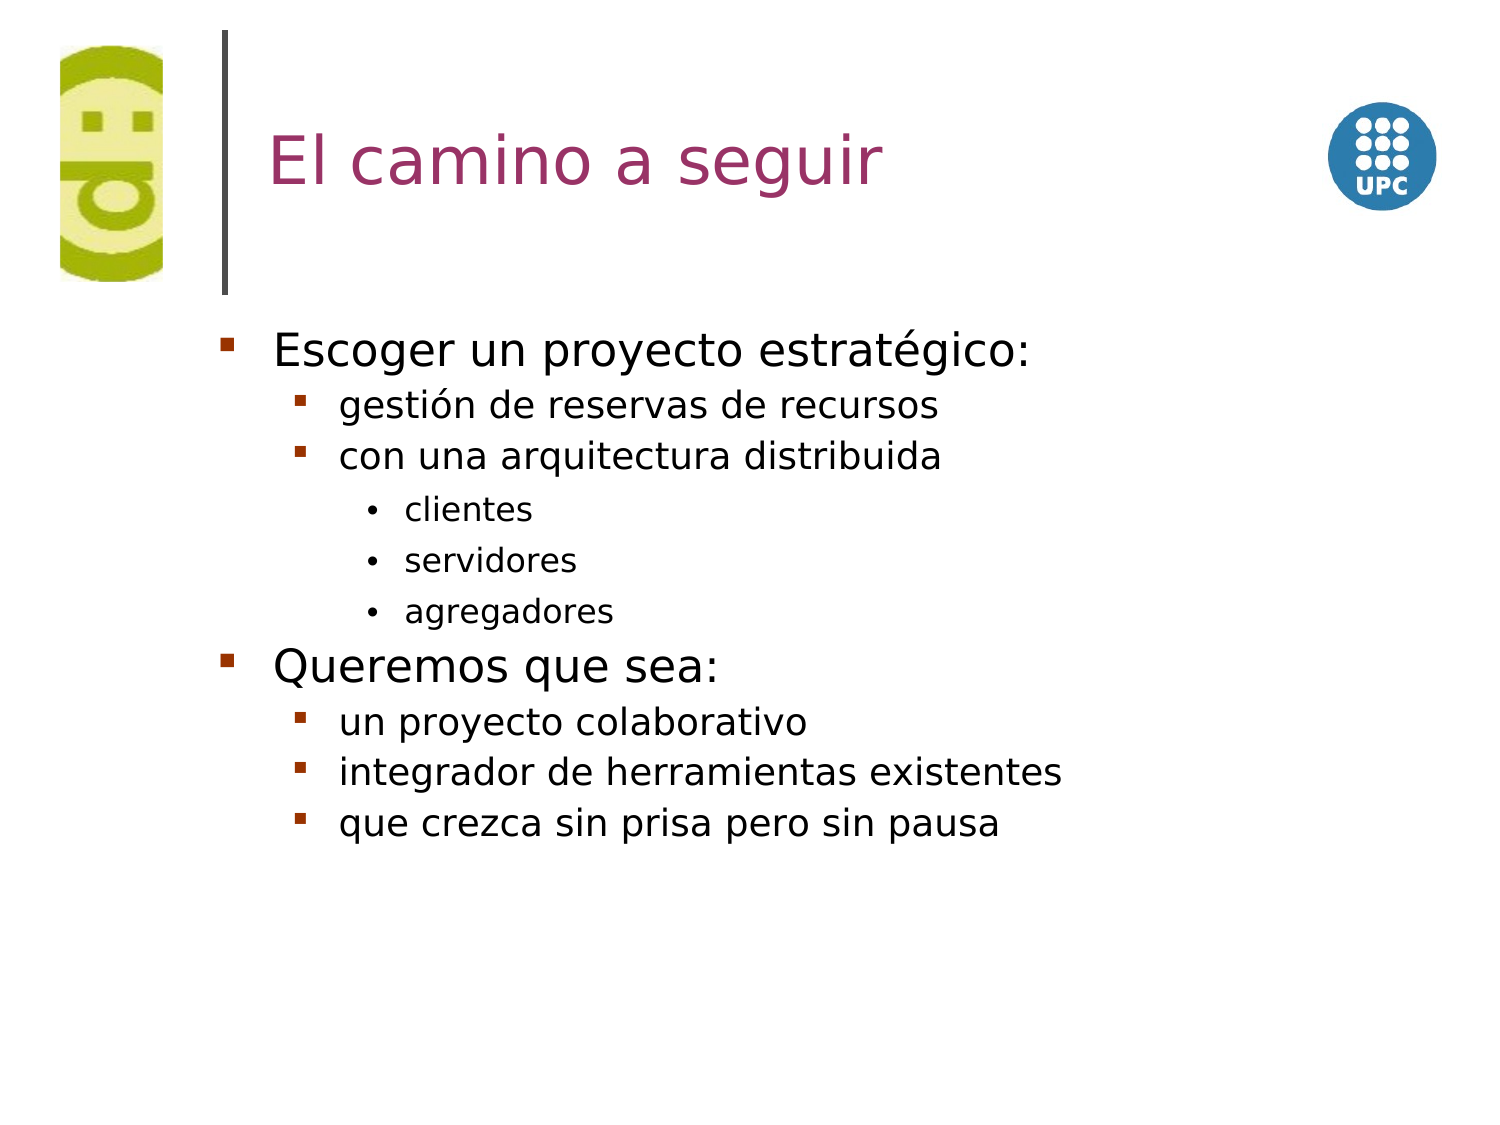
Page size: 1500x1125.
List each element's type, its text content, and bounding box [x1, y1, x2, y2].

title El camino a seguir [252, 67, 1329, 256]
list Escoger un proyecto estratégico: gestión de reservas de recursos con una arquitectura distribuida clientes servidores agregadores Queremos que sea: un proyecto colaborativo integrador de herramientas existentes que crezca sin prisa pero sin pausa [202, 316, 1329, 1000]
picture [61, 47, 162, 281]
picture [1329, 96, 1442, 216]
